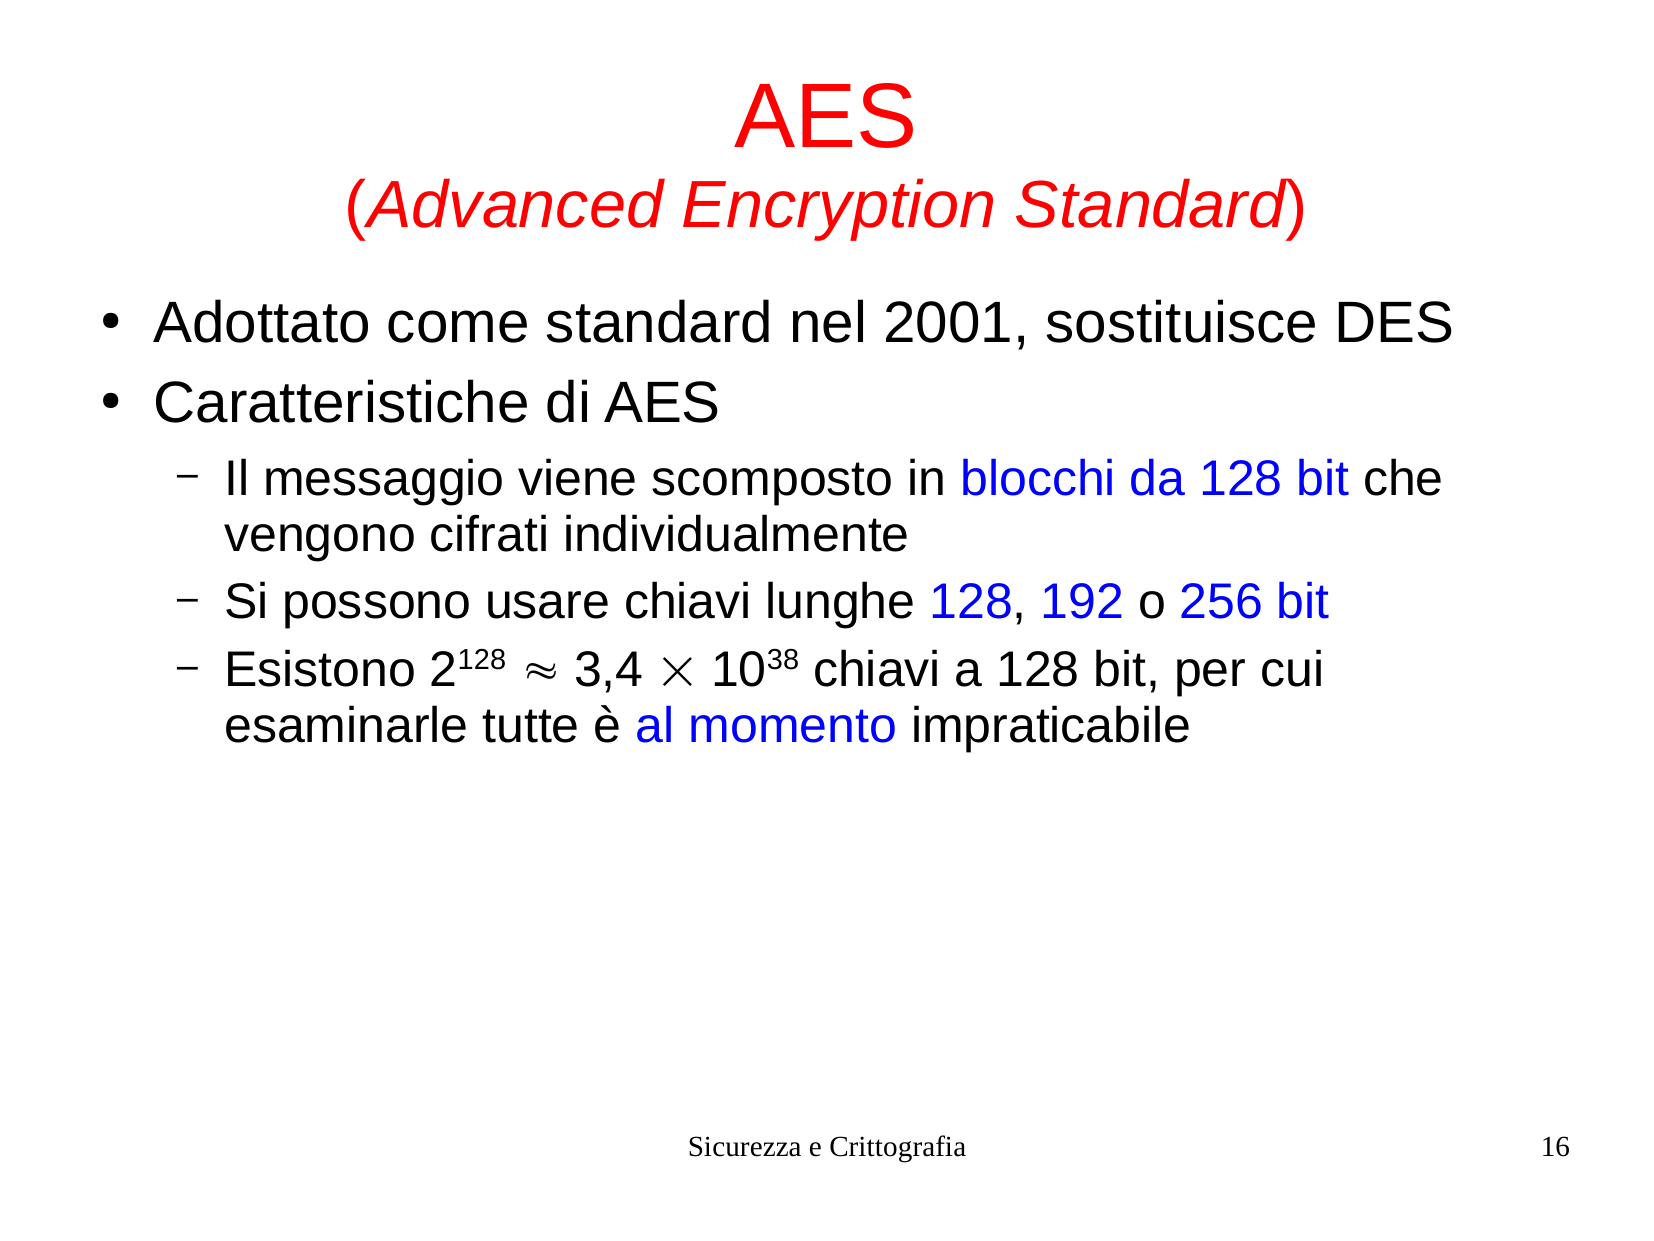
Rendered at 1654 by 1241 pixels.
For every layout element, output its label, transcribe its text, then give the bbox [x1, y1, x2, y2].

title AES (Advanced Encryption Standard) [82, 49, 1571, 257]
list Adottato come standard nel 2001, sostituisce DES Caratteristiche di AES Il messaggio viene scomposto in blocchi da 128 bit che vengono cifrati individualmente Si possono usare chiavi lunghe 128, 192 o 256 bit Esistono 2128 » 3,4 ´ 1038 chiavi a 128 bit, per cui esaminarle tutte è al momento impraticabile [82, 290, 1571, 1109]
